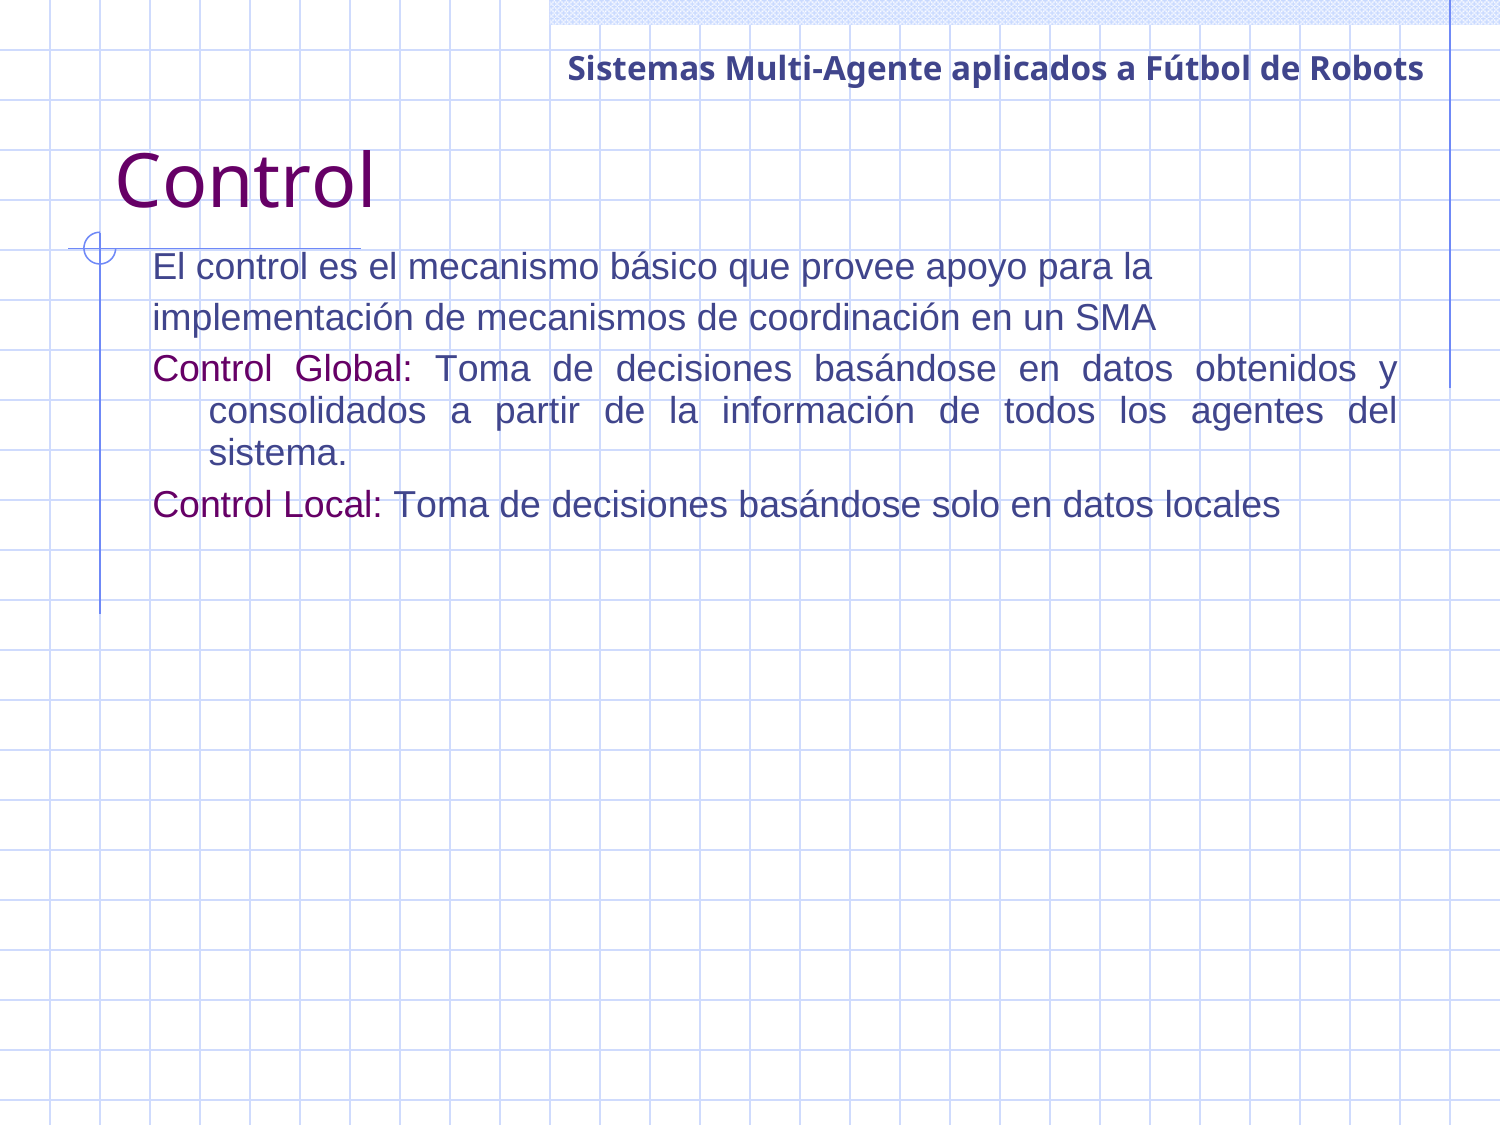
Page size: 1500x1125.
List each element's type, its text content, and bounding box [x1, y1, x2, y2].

title Control [99, 112, 1000, 238]
text_box El control es el mecanismo básico que provee apoyo para la implementación de mecanismos de coordinación en un SMA Control Global: Toma de decisiones basándose en datos obtenidos y consolidados a partir de la información de todos los agentes del sistema. Control Local: Toma de decisiones basándose solo en datos locales [137, 237, 1413, 1051]
picture [1451, 0, 1500, 25]
text_box Sistemas Multi-Agente aplicados a Fútbol de Robots [450, 37, 1441, 99]
picture [549, 0, 1449, 25]
